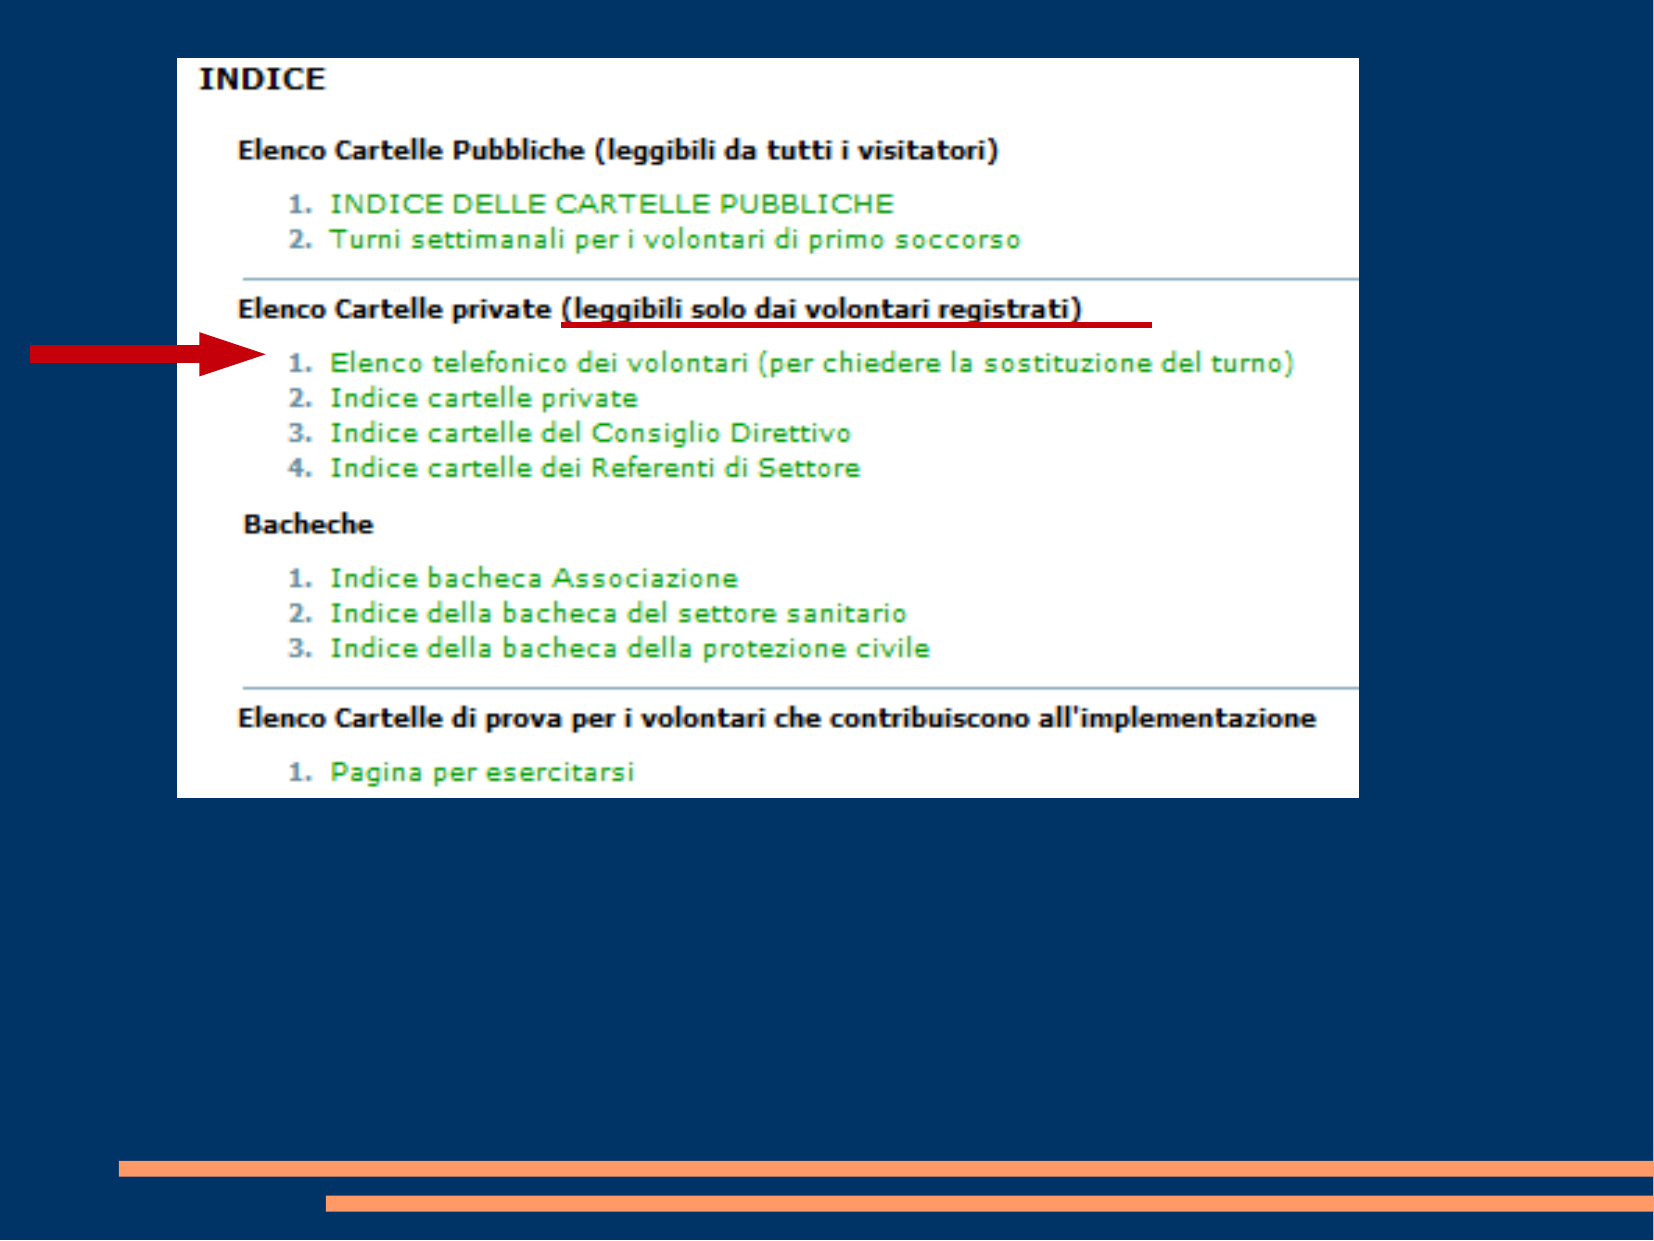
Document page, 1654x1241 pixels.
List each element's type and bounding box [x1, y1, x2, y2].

picture [177, 58, 1359, 798]
